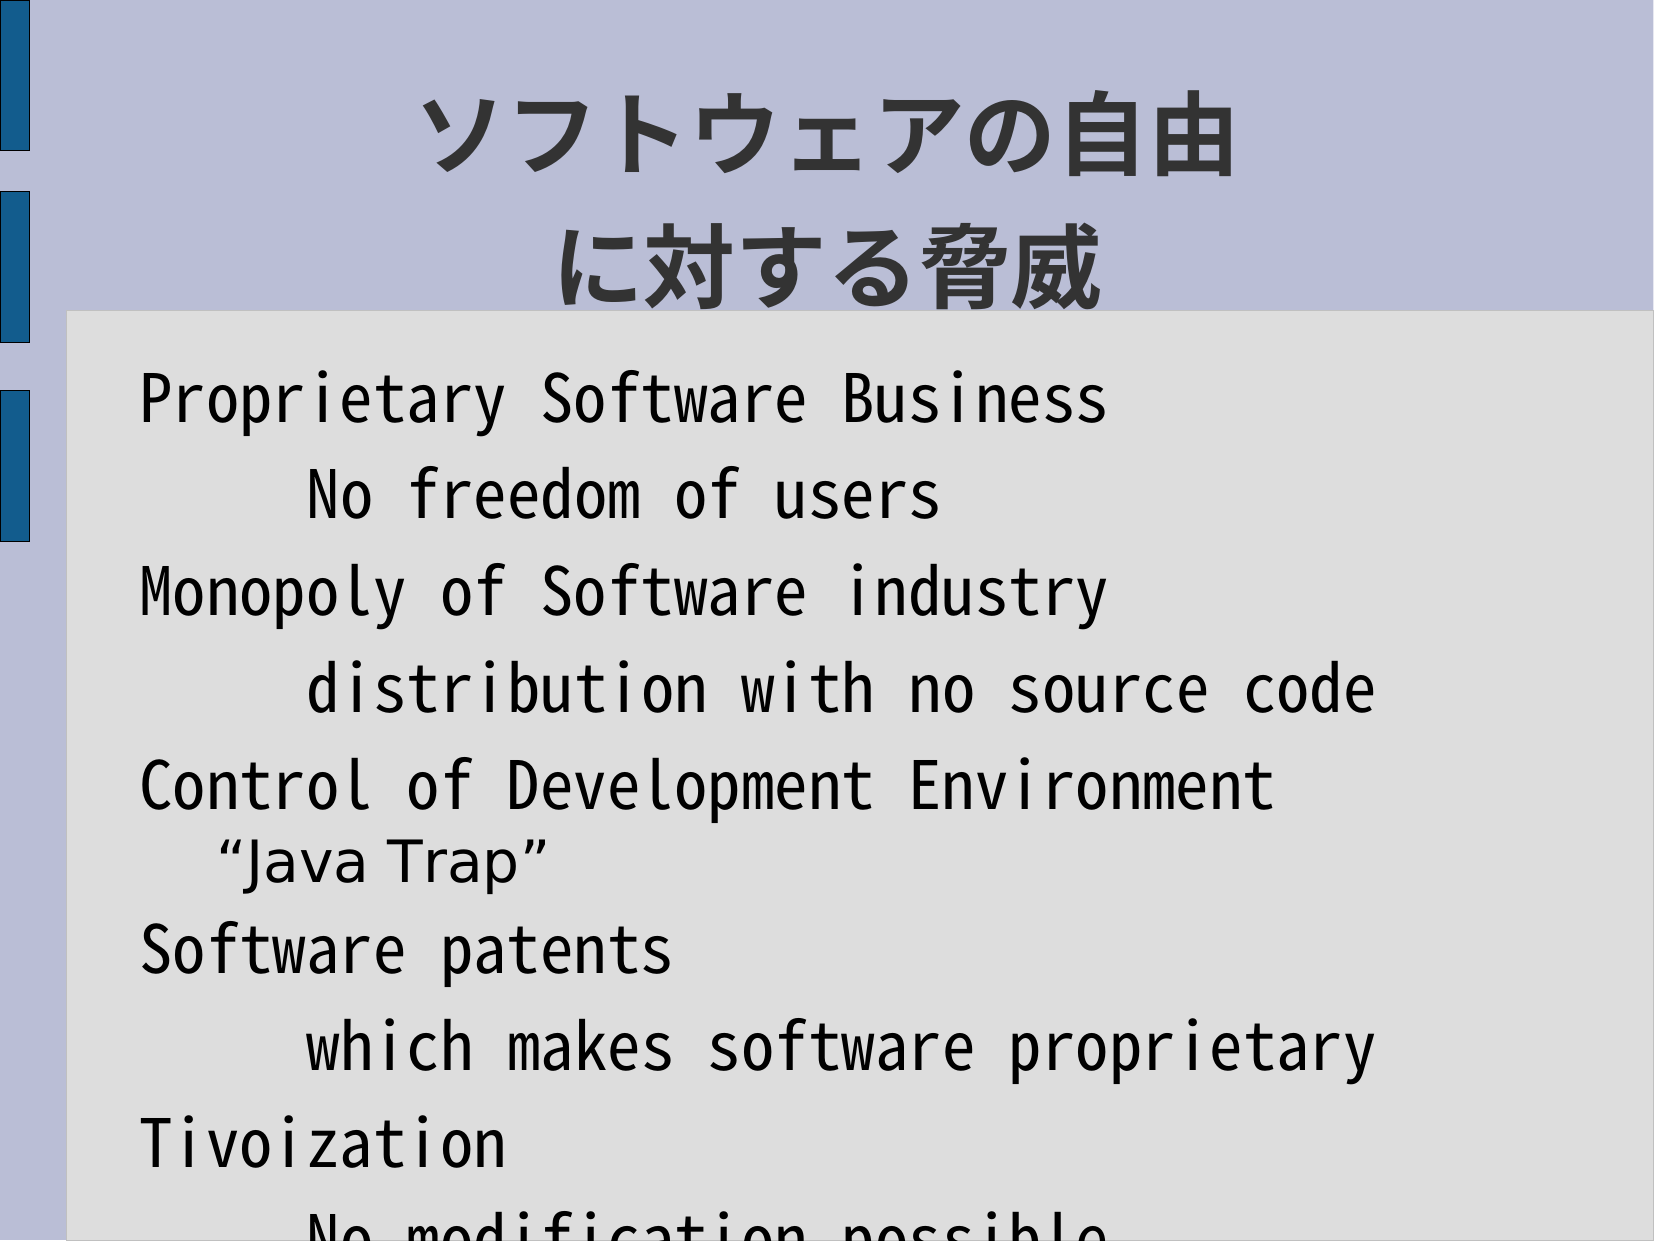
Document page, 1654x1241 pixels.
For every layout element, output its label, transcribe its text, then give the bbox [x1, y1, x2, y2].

title ソフトウェアの自由 に対する脅威 [121, 87, 1534, 302]
list Proprietary Software Business No freedom of users Monopoly of Software industry distribution with no source code Control of Development Environment “Java Trap” Software patents which makes software proprietary Tivoization No modification possible [121, 344, 1534, 1218]
